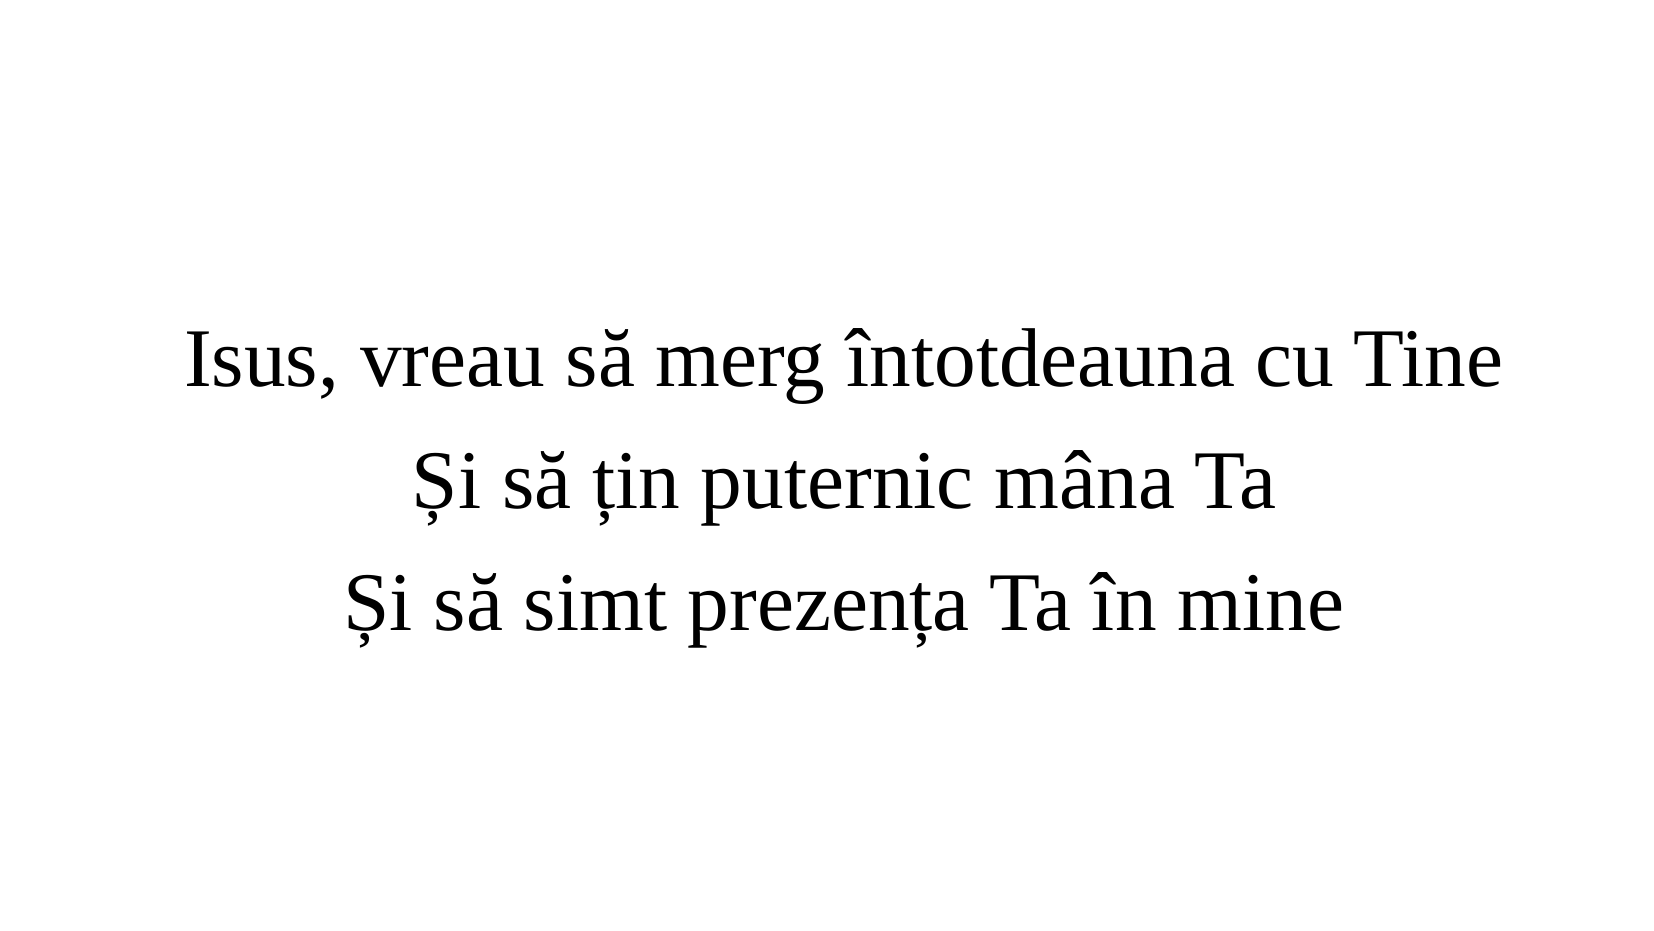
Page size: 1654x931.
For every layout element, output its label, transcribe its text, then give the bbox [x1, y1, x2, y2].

subtitle Isus, vreau să merg întotdeauna cu Tine Și să țin puternic mâna Ta Și să simt prezența Ta în mine [153, 300, 1536, 650]
